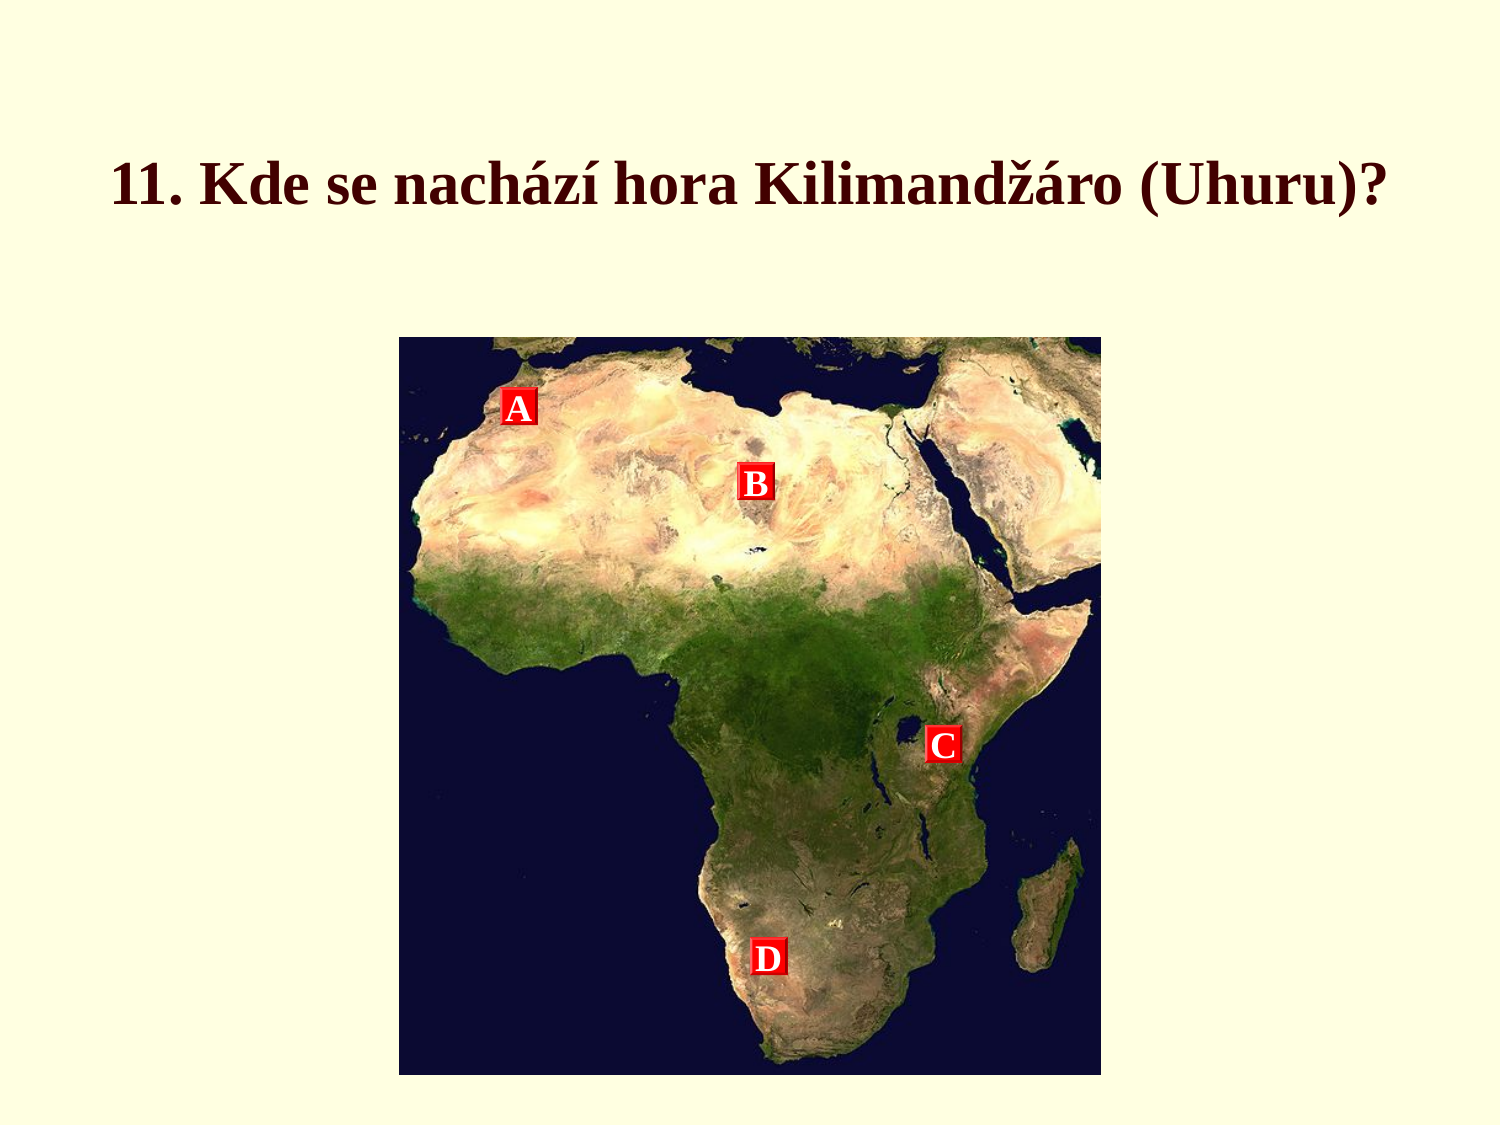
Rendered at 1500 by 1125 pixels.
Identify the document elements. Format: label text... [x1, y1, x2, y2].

text_box D [753, 940, 785, 972]
table_cell 3 [925, 724, 962, 728]
text_box A [503, 390, 535, 422]
text_box [399, 337, 1101, 1076]
title 11. Kde se nachází hora Kilimandžáro (Uhuru)? [0, 135, 1500, 225]
text_box C [928, 728, 960, 760]
text_box B [740, 465, 772, 497]
